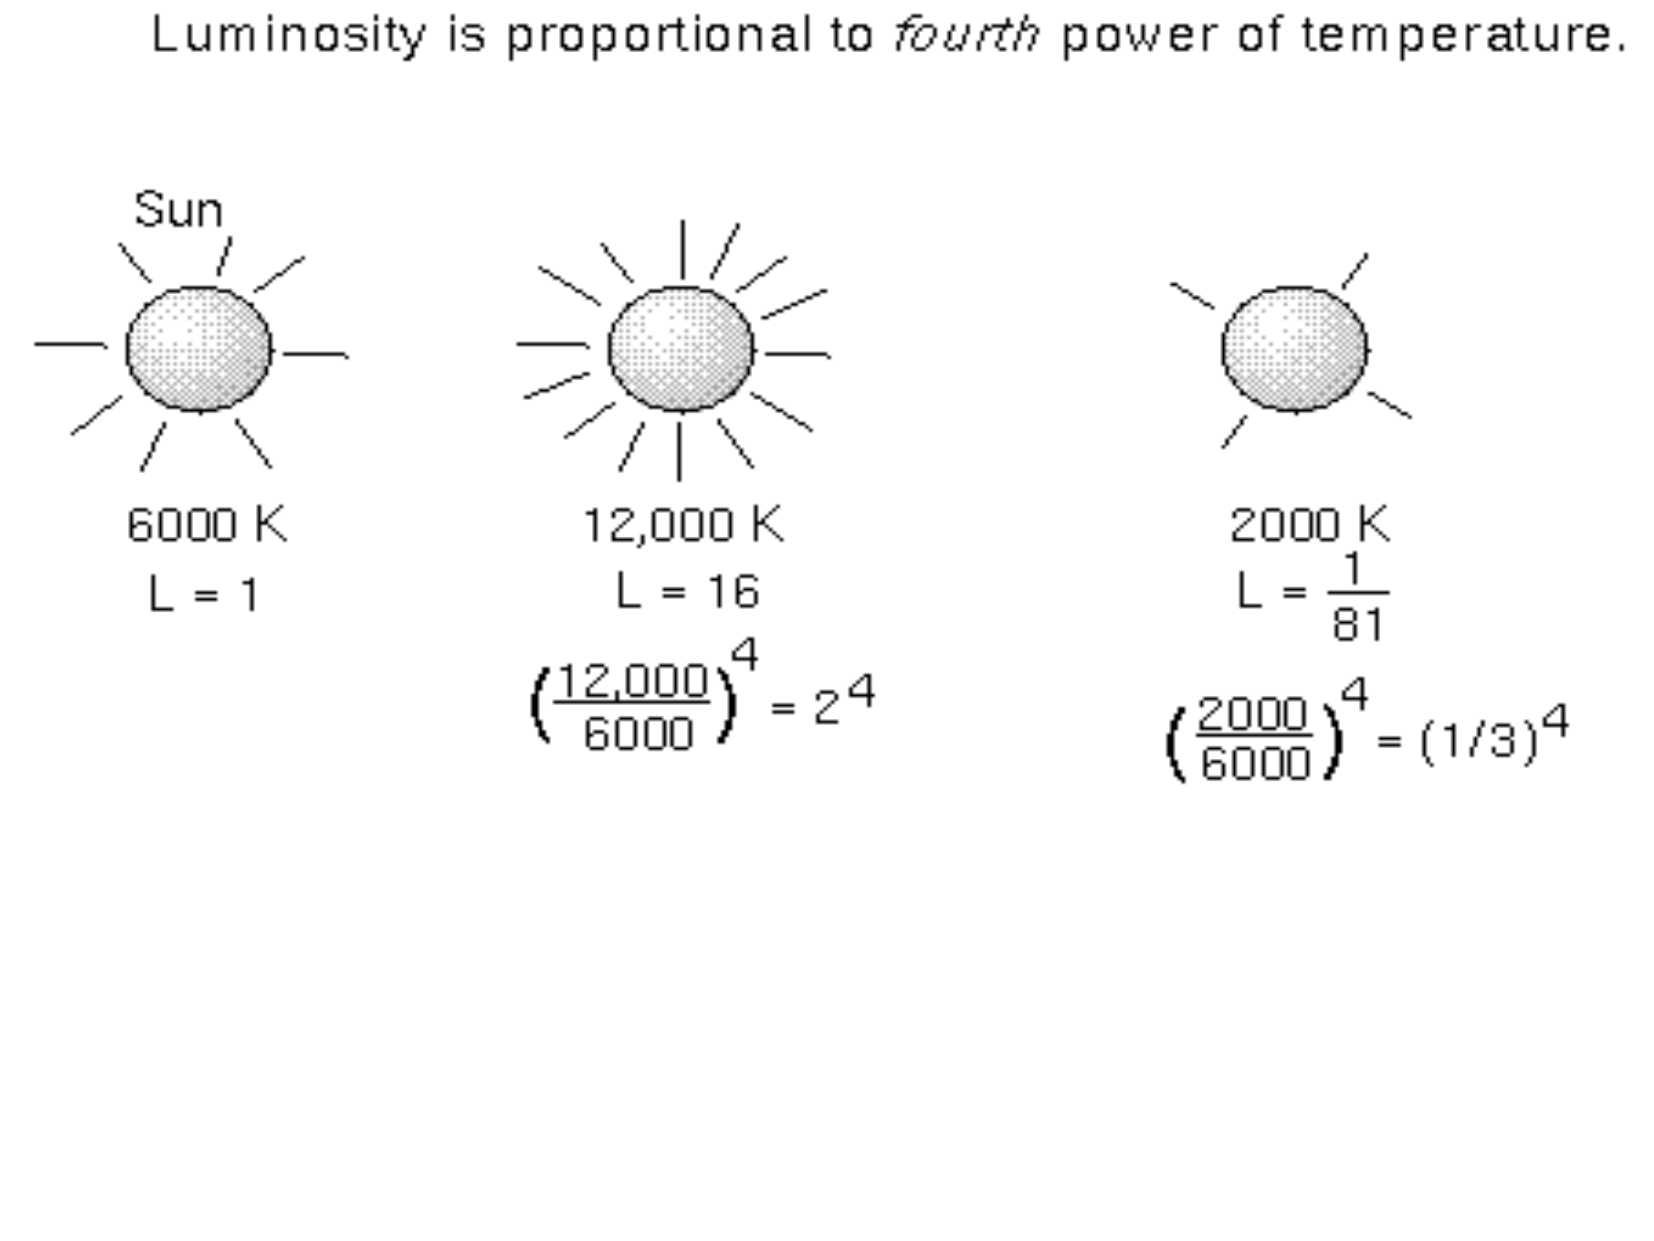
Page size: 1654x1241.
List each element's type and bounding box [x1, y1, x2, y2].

picture [3, 0, 1654, 802]
